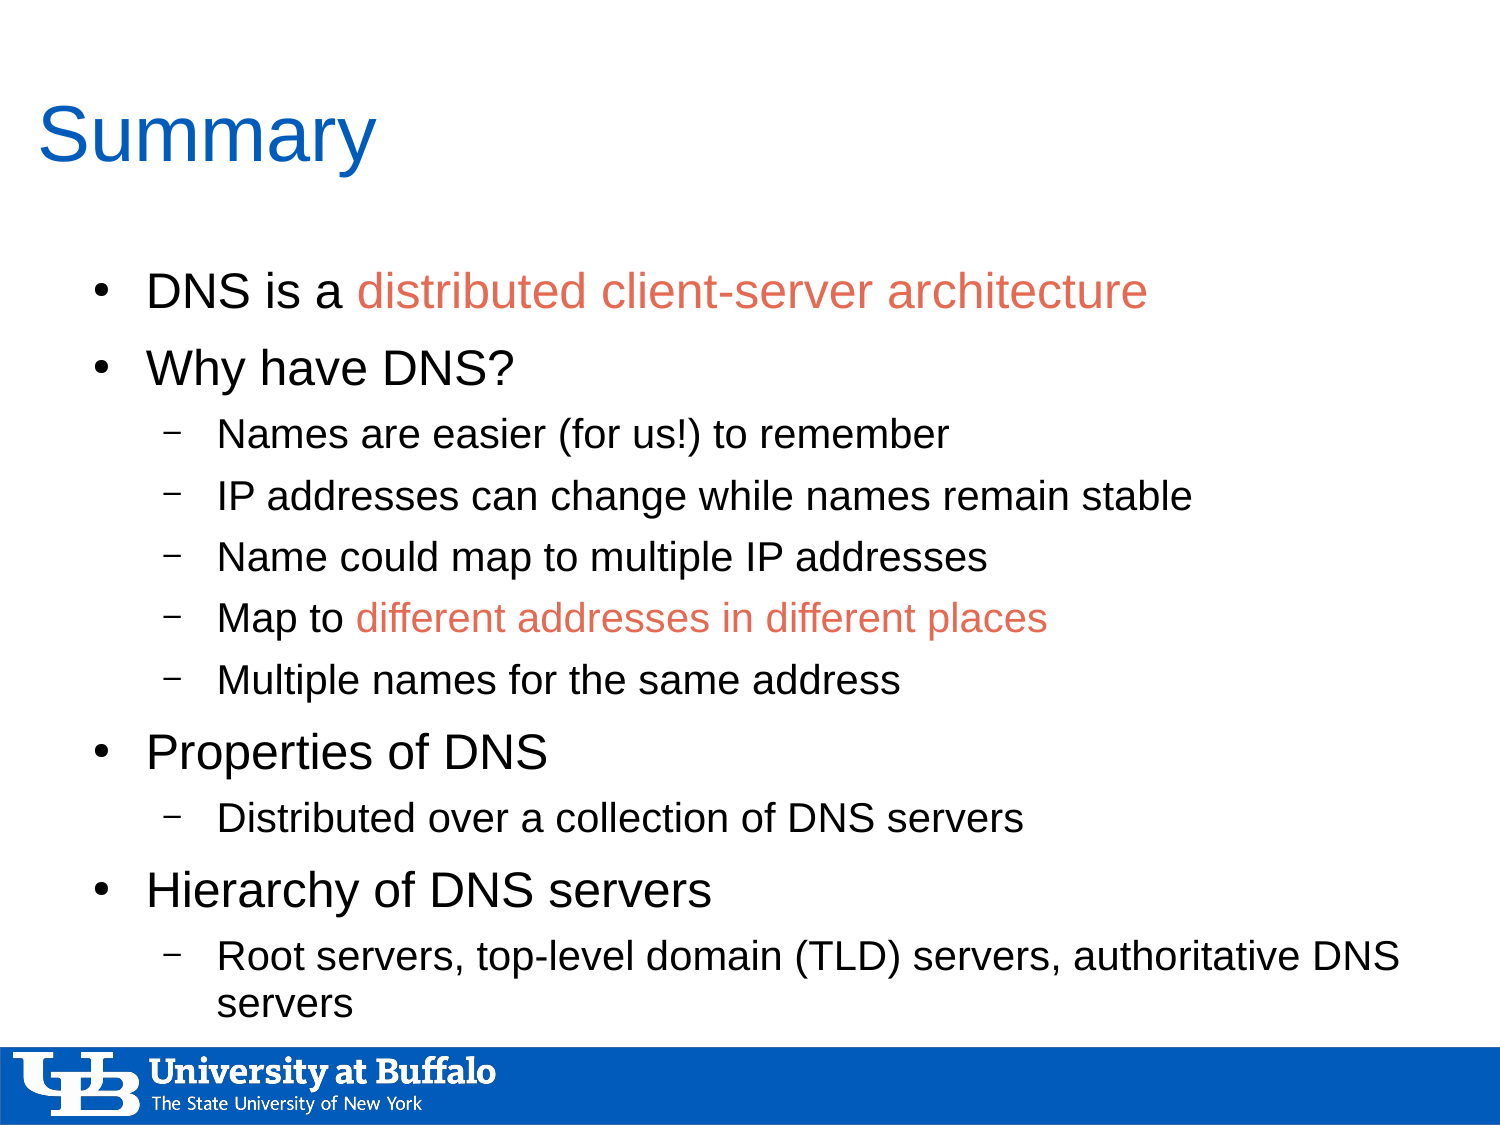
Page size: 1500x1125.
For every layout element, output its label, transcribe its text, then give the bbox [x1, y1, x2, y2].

title Summary [37, 40, 1388, 228]
list DNS is a distributed client-server architecture Why have DNS? Names are easier (for us!) to remember IP addresses can change while names remain stable Name could map to multiple IP addresses Map to different addresses in different places Multiple names for the same address Properties of DNS Distributed over a collection of DNS servers Hierarchy of DNS servers Root servers, top-level domain (TLD) servers, authoritative DNS servers [75, 263, 1425, 916]
picture [13, 1052, 496, 1116]
